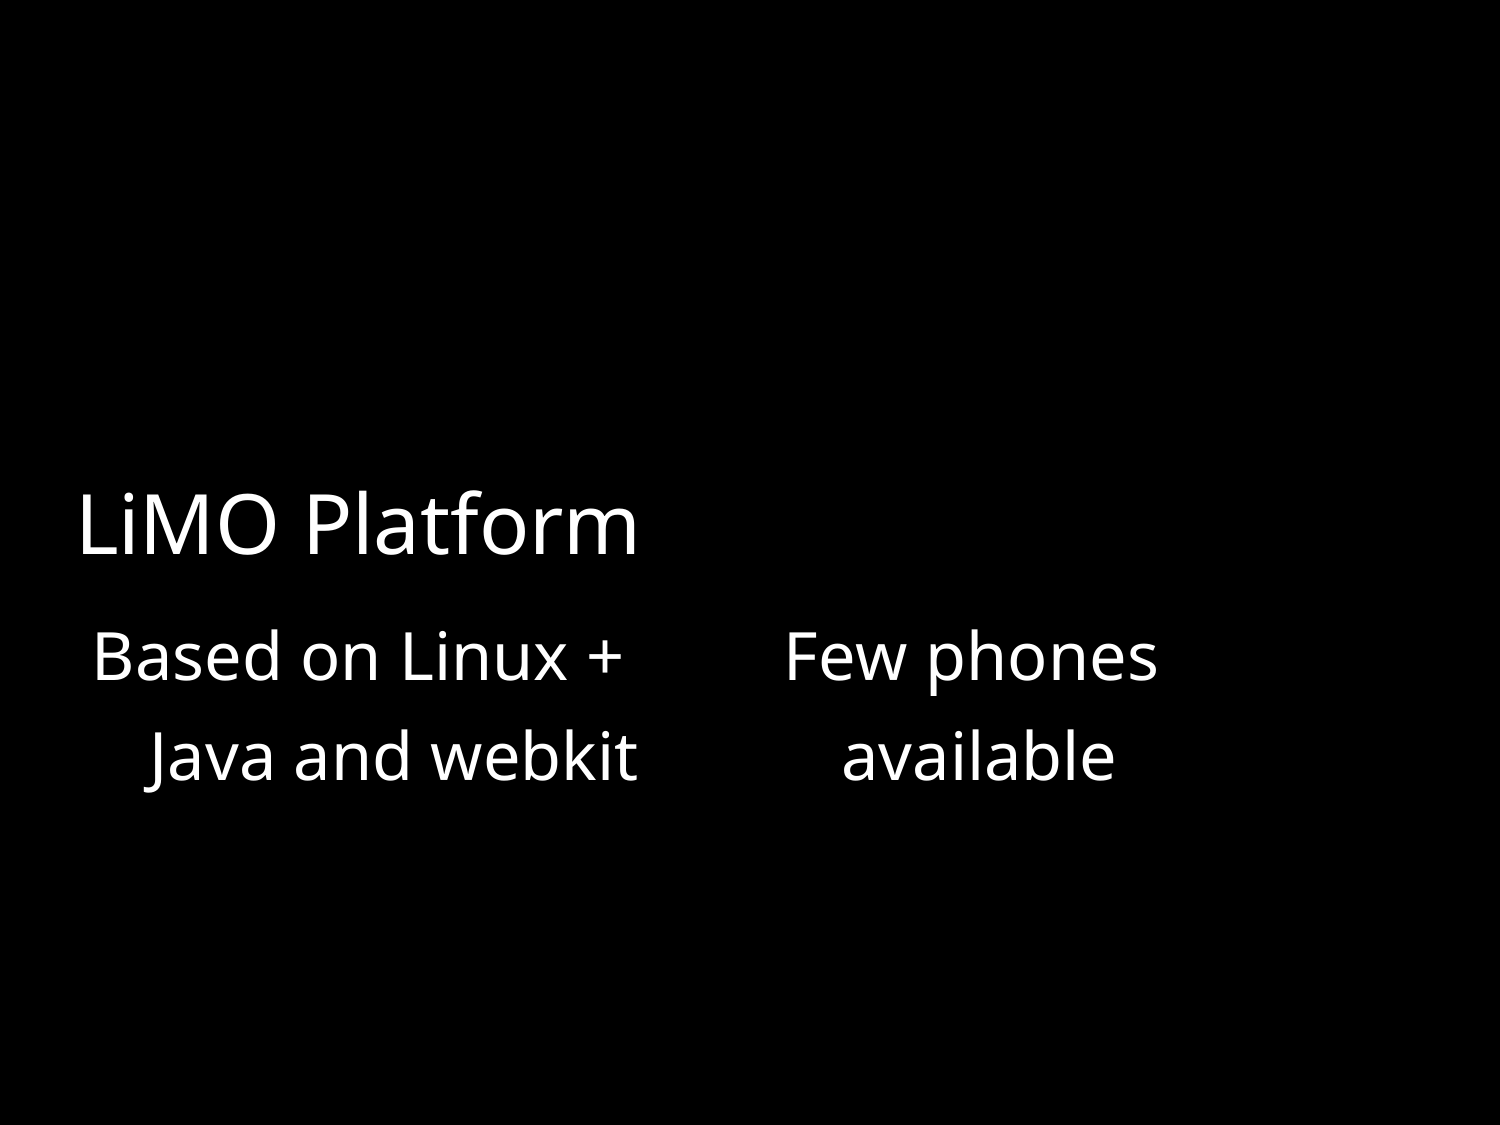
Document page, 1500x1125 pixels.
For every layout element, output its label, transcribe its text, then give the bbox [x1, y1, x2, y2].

list Few phones available [766, 600, 1426, 1003]
title LiMO Platform [75, 428, 1414, 616]
list Based on Linux + Java and webkit [75, 600, 734, 1003]
